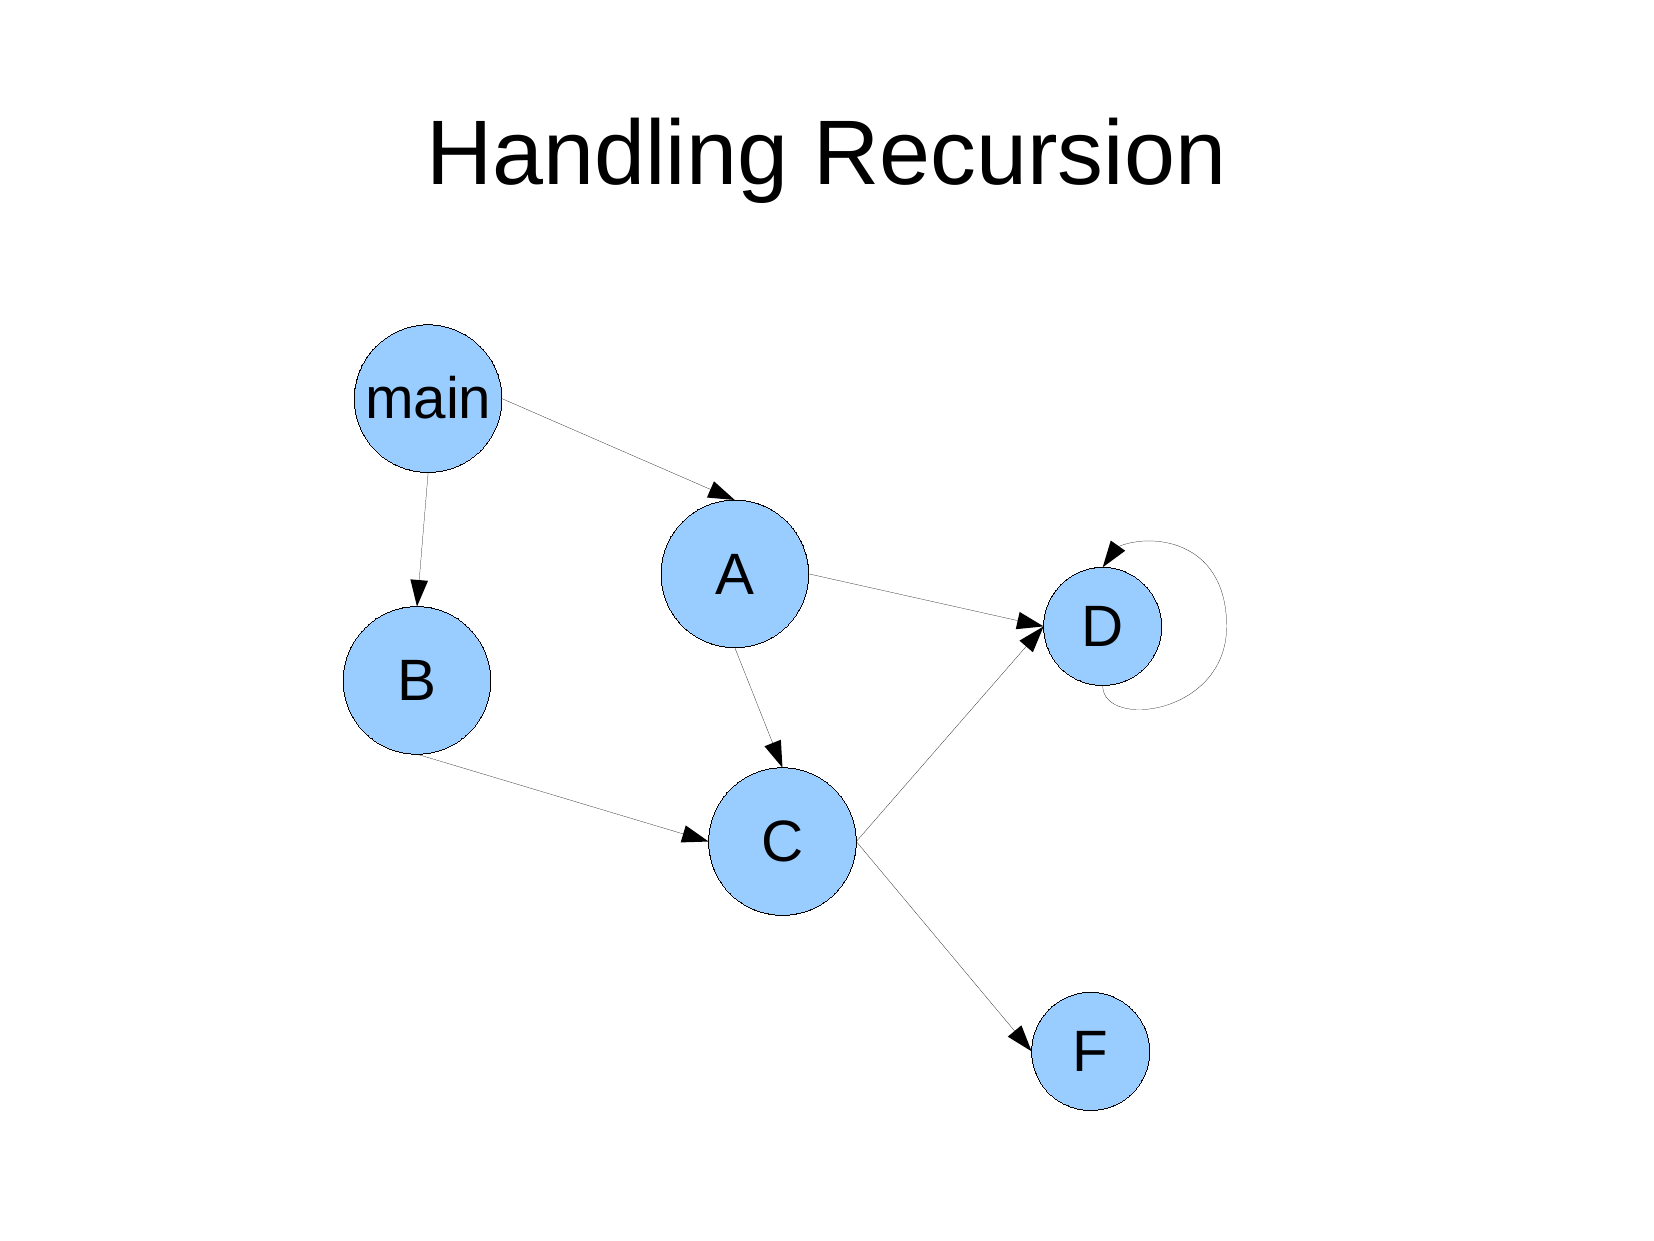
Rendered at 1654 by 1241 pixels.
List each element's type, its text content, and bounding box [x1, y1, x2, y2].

text_box F [1031, 992, 1150, 1111]
text_box D [1043, 567, 1162, 686]
title Handling Recursion [82, 49, 1571, 257]
text_box C [708, 767, 857, 916]
text_box A [661, 500, 809, 648]
text_box B [343, 606, 491, 755]
text_box main [354, 324, 502, 473]
